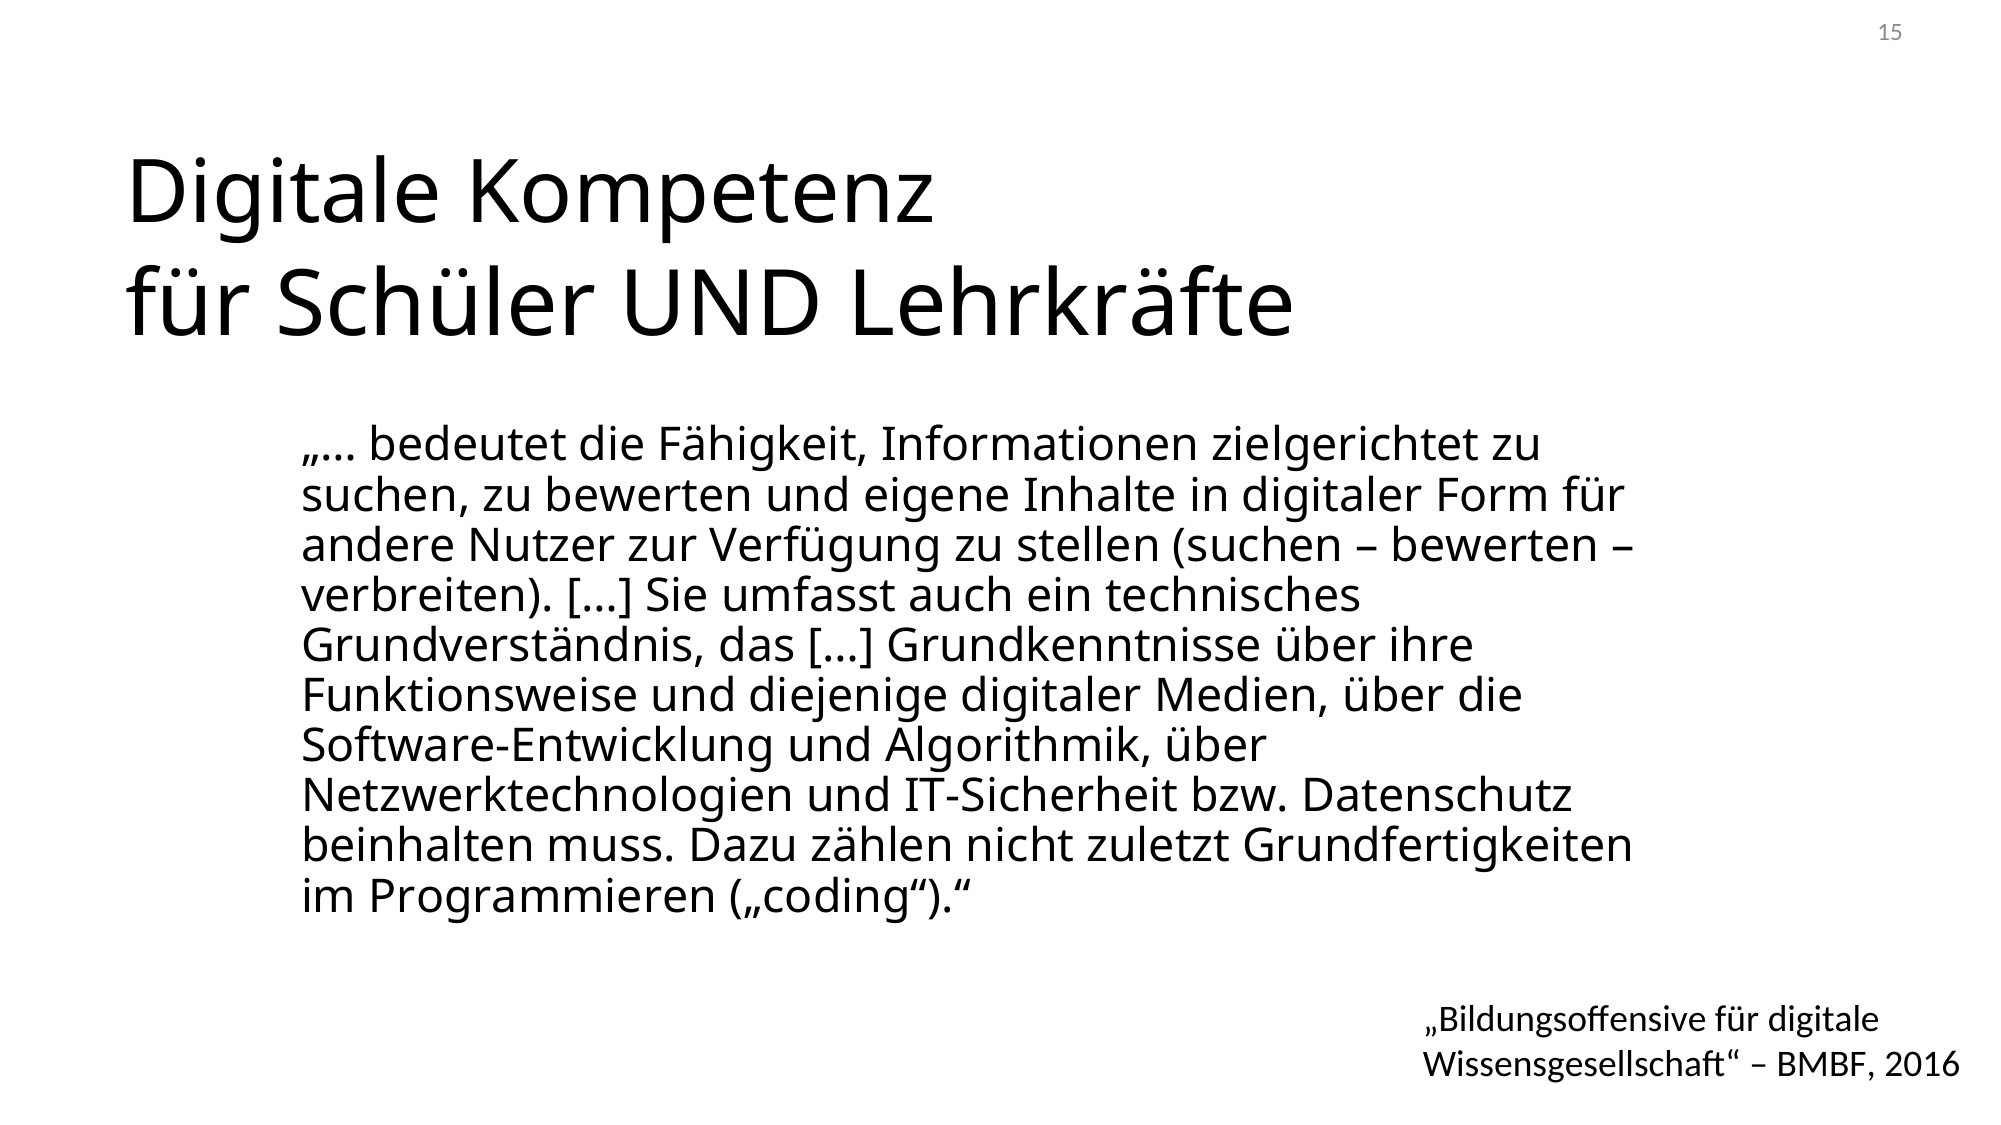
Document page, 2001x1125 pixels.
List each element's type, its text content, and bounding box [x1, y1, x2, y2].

text_box „Bildungsoffensive für digitale Wissensgesellschaft“ – BMBF, 2016 [1407, 986, 2000, 1093]
text_box für Schüler UND Lehrkräfte [110, 197, 1836, 415]
list „… bedeutet die Fähigkeit, Informationen zielgerichtet zu suchen, zu bewerten und eigene Inhalte in digitaler Form für andere Nutzer zur Verfügung zu stellen (suchen – bewerten – verbreiten). […] Sie umfasst auch ein technisches Grundverständnis, das […] Grundkenntnisse über ihre Funktionsweise und diejenige digitaler Medien, über die Software-Entwicklung und Algorithmik, über Netzwerktechnologien und IT-Sicherheit bzw. Datenschutz beinhalten muss. Dazu zählen nicht zuletzt Grundfertigkeiten im Programmieren („coding“).“ [286, 415, 1714, 935]
title Digitale Kompetenz [110, 138, 1836, 197]
text_box 15 [1862, 0, 2000, 61]
